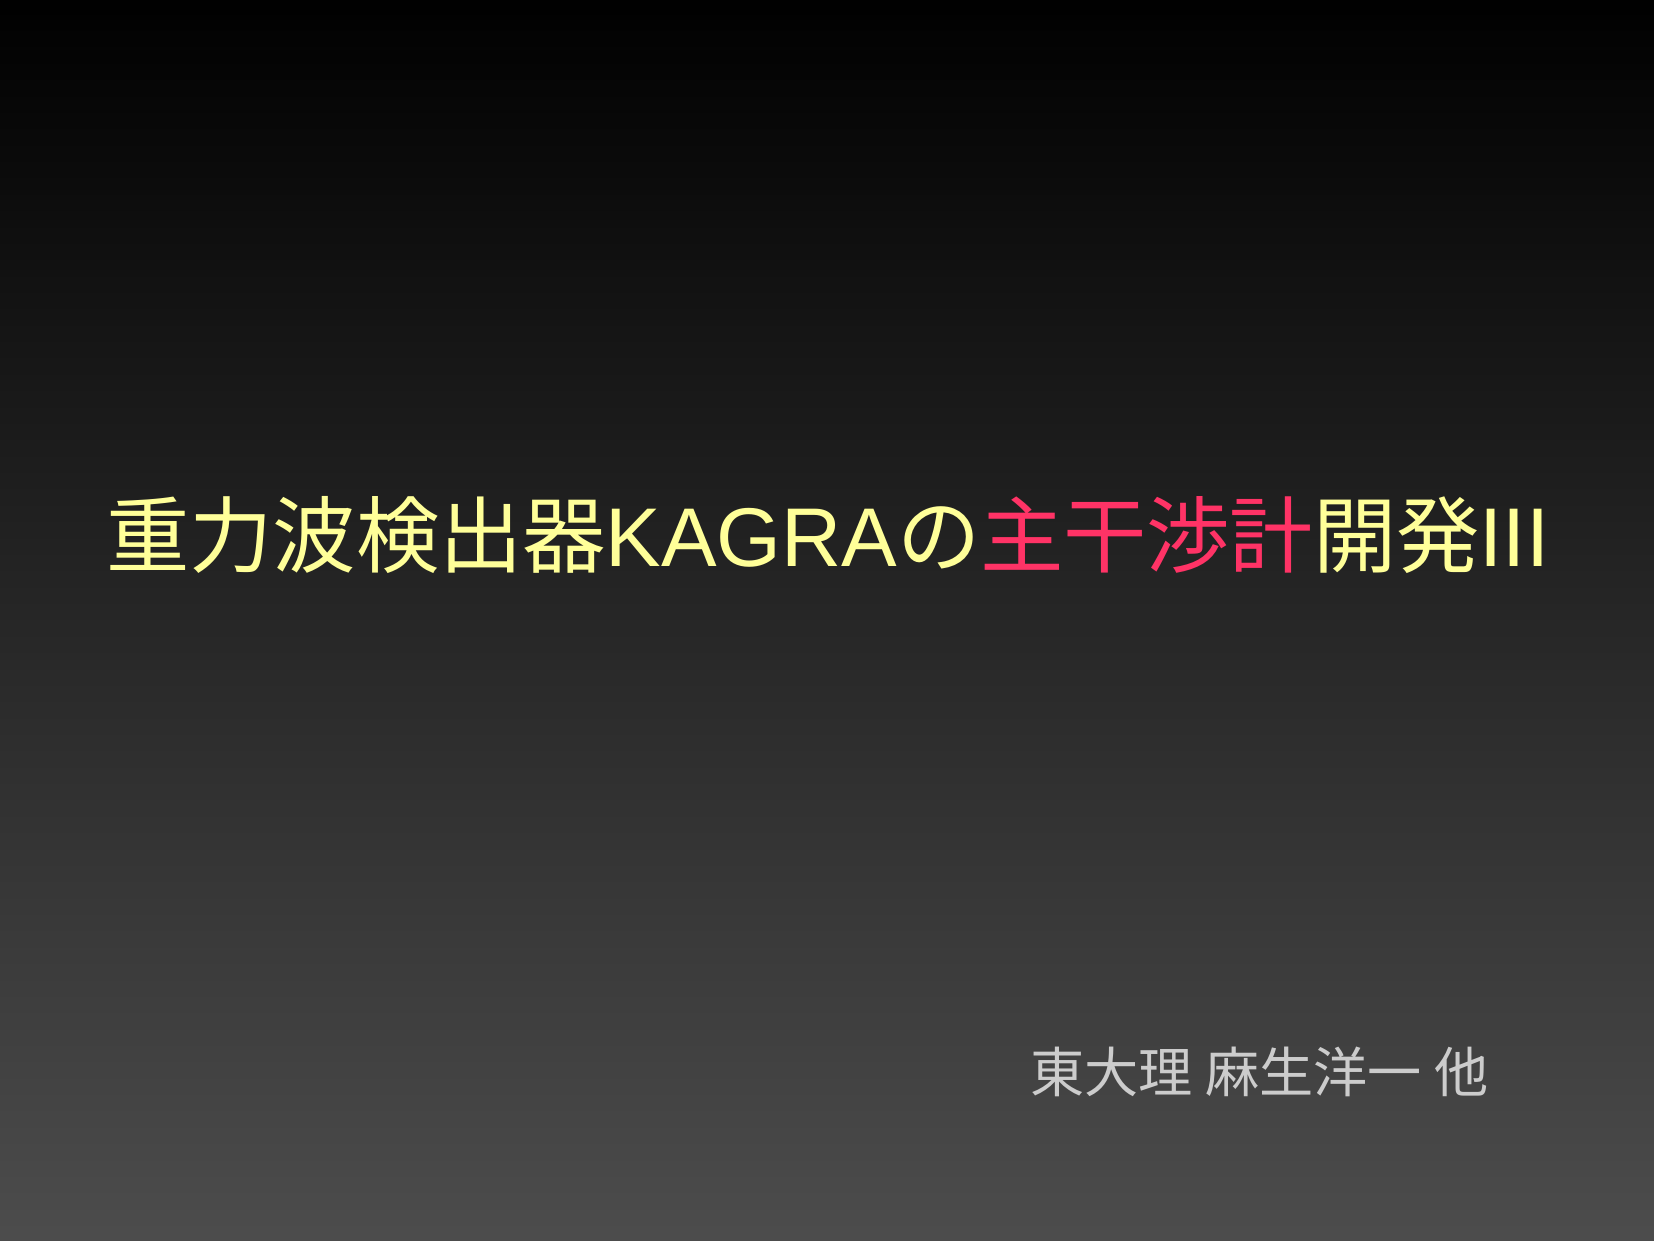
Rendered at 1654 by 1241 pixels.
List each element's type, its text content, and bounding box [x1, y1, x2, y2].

text_box 重力波検出器KAGRAの主干渉計開発III [91, 462, 1562, 571]
text_box 東大理 麻生洋一 他 [1015, 1022, 1509, 1092]
